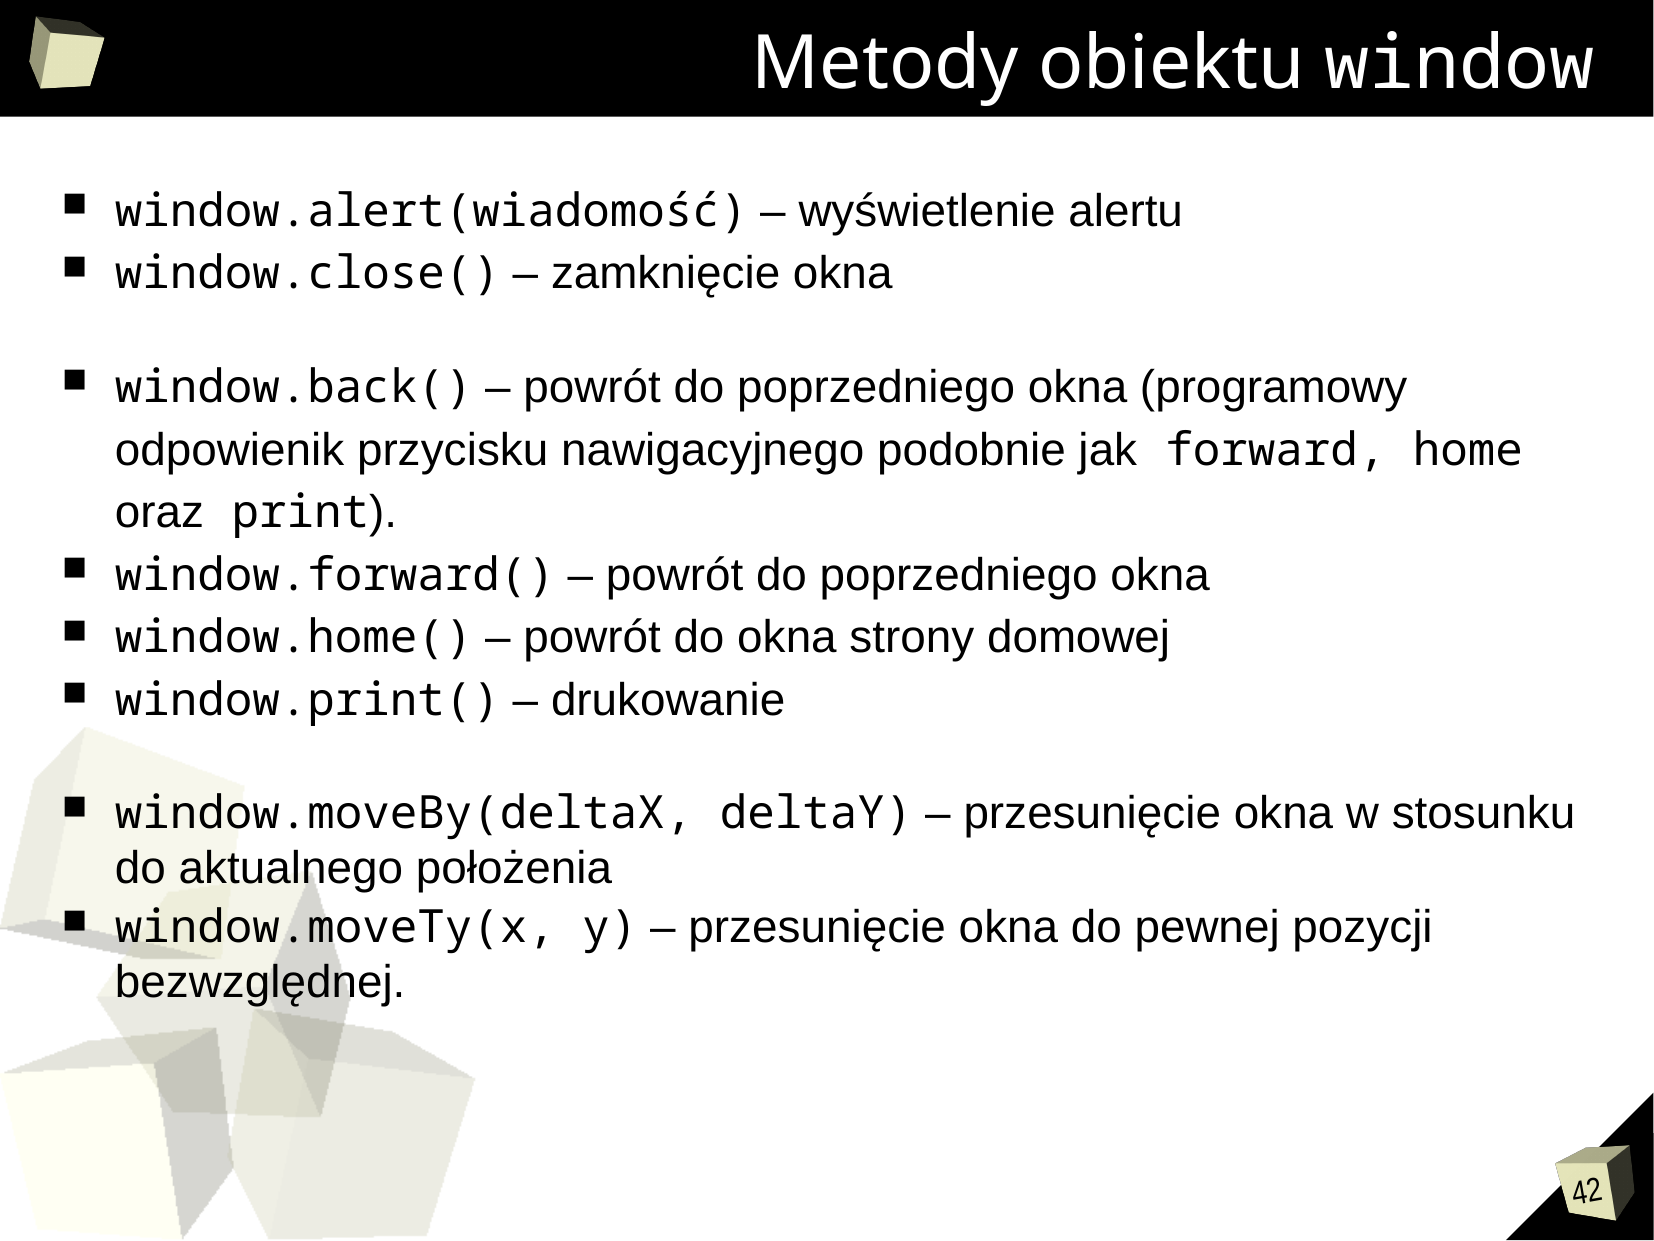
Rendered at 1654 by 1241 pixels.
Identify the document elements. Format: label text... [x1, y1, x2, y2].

title Metody obiektu window [118, 0, 1595, 119]
list window.alert(wiadomość) – wyświetlenie alertu window.close() – zamknięcie okna window.back() – powrót do poprzedniego okna (programowy odpowienik przycisku nawigacyjnego podobnie jak forward, home oraz print). window.forward() – powrót do poprzedniego okna window.home() – powrót do okna strony domowej window.print() – drukowanie window.moveBy(deltaX, deltaY) – przesunięcie okna w stosunku do aktualnego położenia window.moveTy(x, y) – przesunięcie okna do pewnej pozycji bezwzględnej. [44, 177, 1611, 936]
picture [0, 726, 477, 1241]
